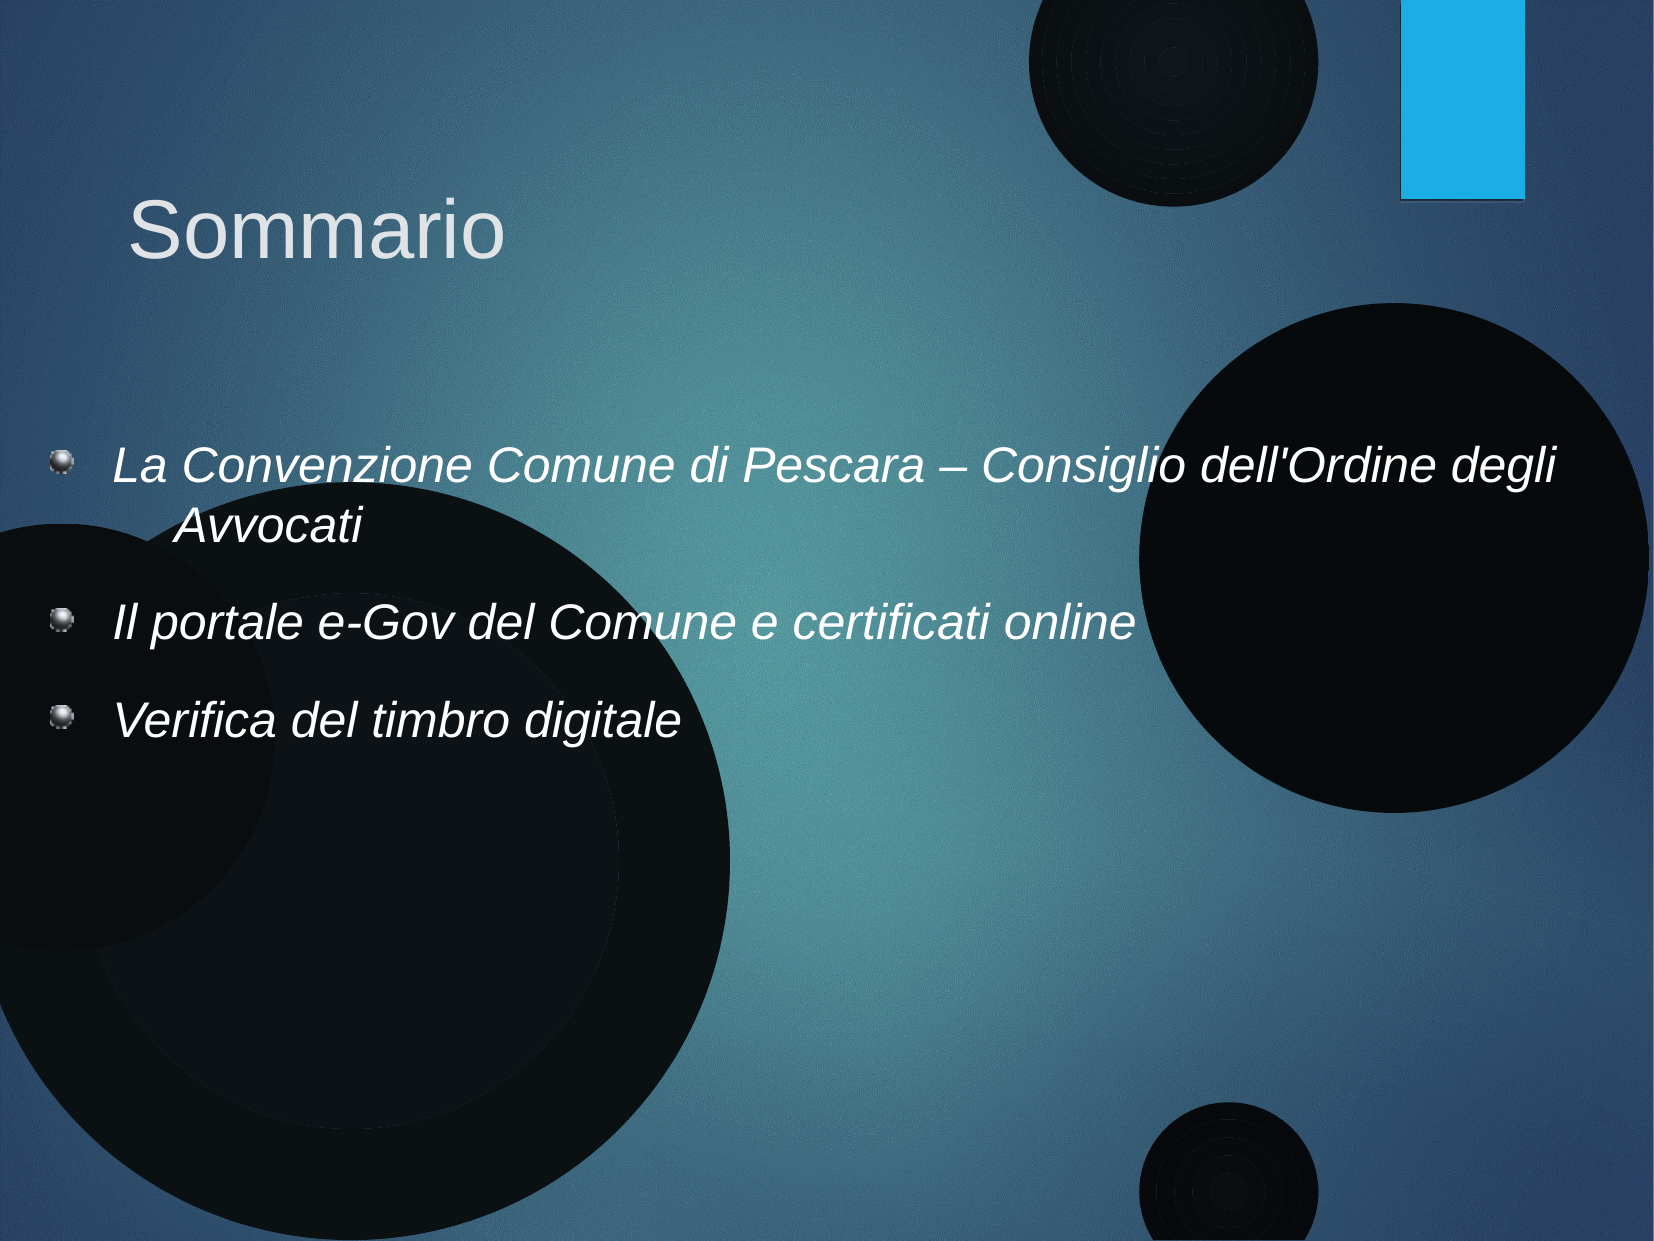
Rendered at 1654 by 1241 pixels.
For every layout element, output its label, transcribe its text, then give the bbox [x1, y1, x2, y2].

title Sommario [112, 167, 1489, 375]
list La Convenzione Comune di Pescara – Consiglio dell'Ordine degli Avvocati Il portale e-Gov del Comune e certificati online Verifica del timbro digitale [35, 424, 1619, 865]
